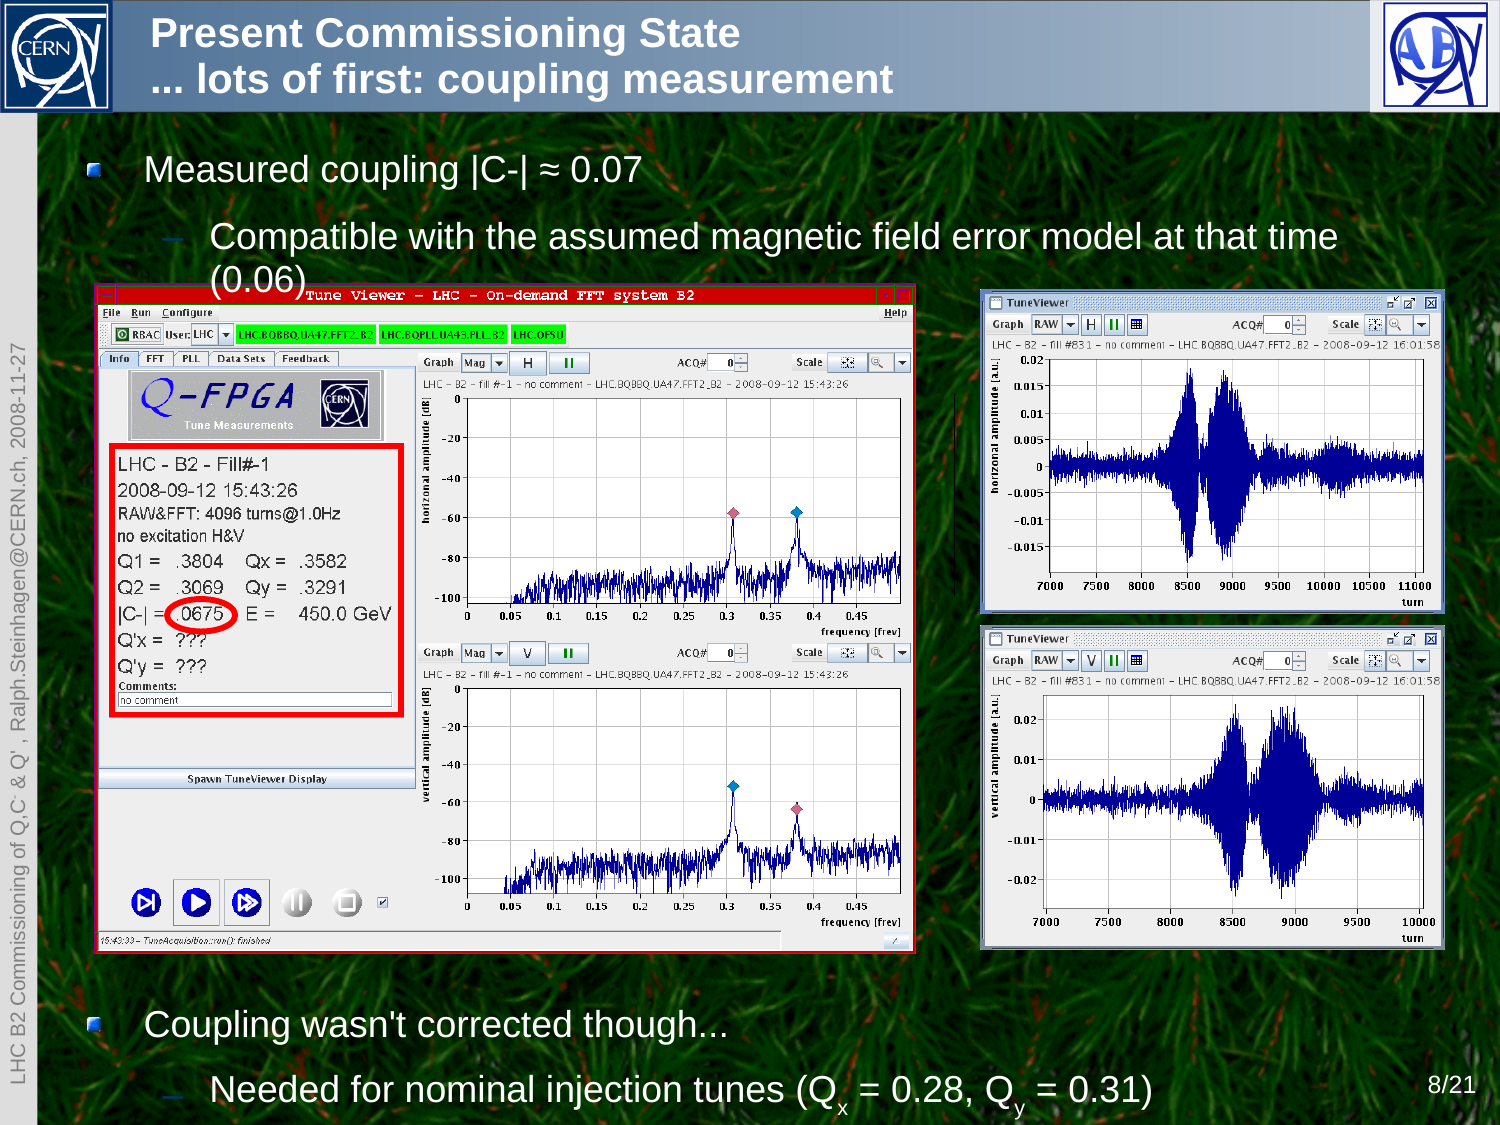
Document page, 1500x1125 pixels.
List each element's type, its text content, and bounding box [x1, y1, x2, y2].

title Present Commissioning State ... lots of first: coupling measurement [150, 0, 1201, 113]
picture [1382, 1, 1489, 108]
list Measured coupling |C-| ≈ 0.07 Compatible with the assumed magnetic field error model at that time (0.06) Coupling wasn't corrected though... Needed for nominal injection tunes (Qx = 0.28, Qy = 0.31) [87, 147, 1447, 1097]
picture [0, 0, 1500, 1125]
